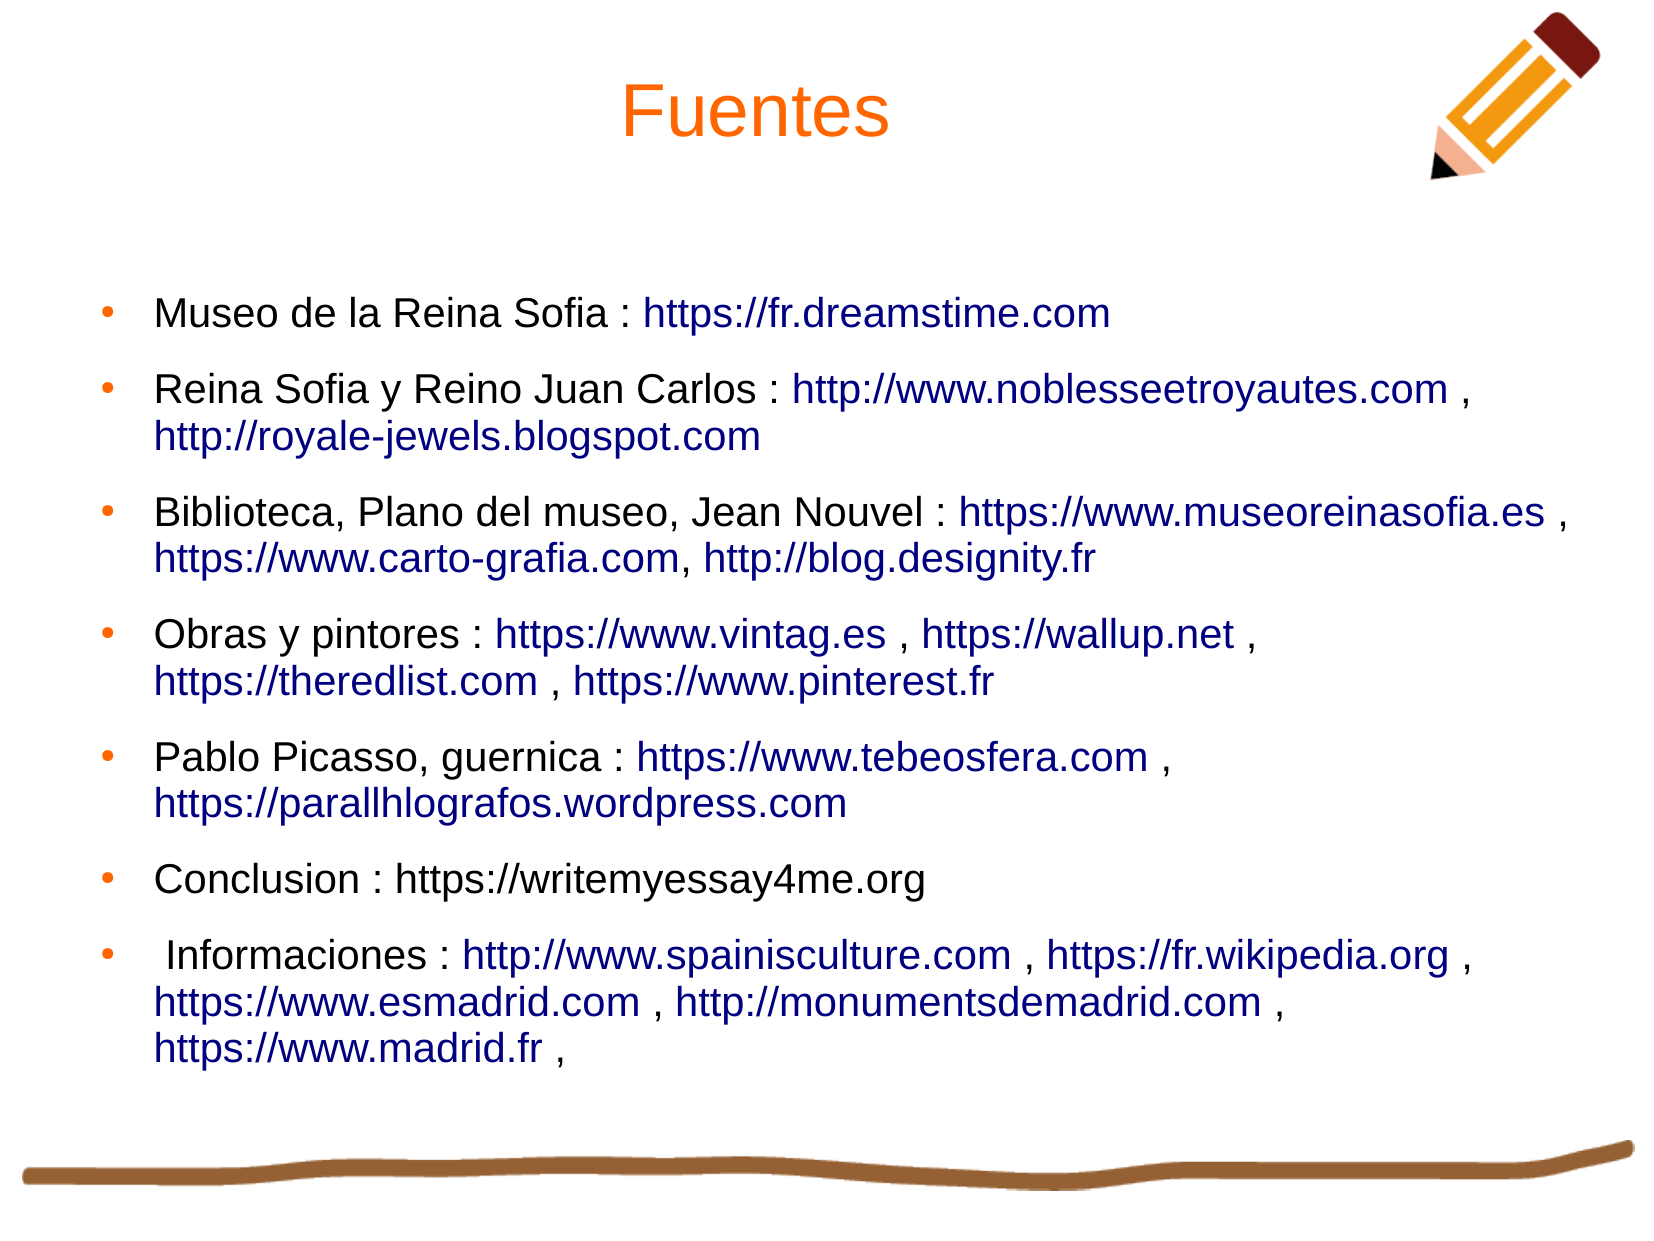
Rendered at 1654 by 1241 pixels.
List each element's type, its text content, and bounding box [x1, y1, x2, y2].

picture [22, 1140, 1635, 1191]
picture [1430, 12, 1601, 181]
title Fuentes [82, 49, 1430, 172]
list Museo de la Reina Sofia : https://fr.dreamstime.com Reina Sofia y Reino Juan Carlos : http://www.noblesseetroyautes.com ,http://royale-jewels.blogspot.com Biblioteca, Plano del museo, Jean Nouvel : https://www.museoreinasofia.es ,https://www.carto-grafia.com, http://blog.designity.fr Obras y pintores : https://www.vintag.es , https://wallup.net , https://theredlist.com , https://www.pinterest.fr Pablo Picasso, guernica : https://www.tebeosfera.com , https://parallhlografos.wordpress.com Conclusion : https://writemyessay4me.org Informaciones : http://www.spainisculture.com , https://fr.wikipedia.org , https://www.esmadrid.com , http://monumentsdemadrid.com , https://www.madrid.fr , [82, 290, 1571, 1122]
